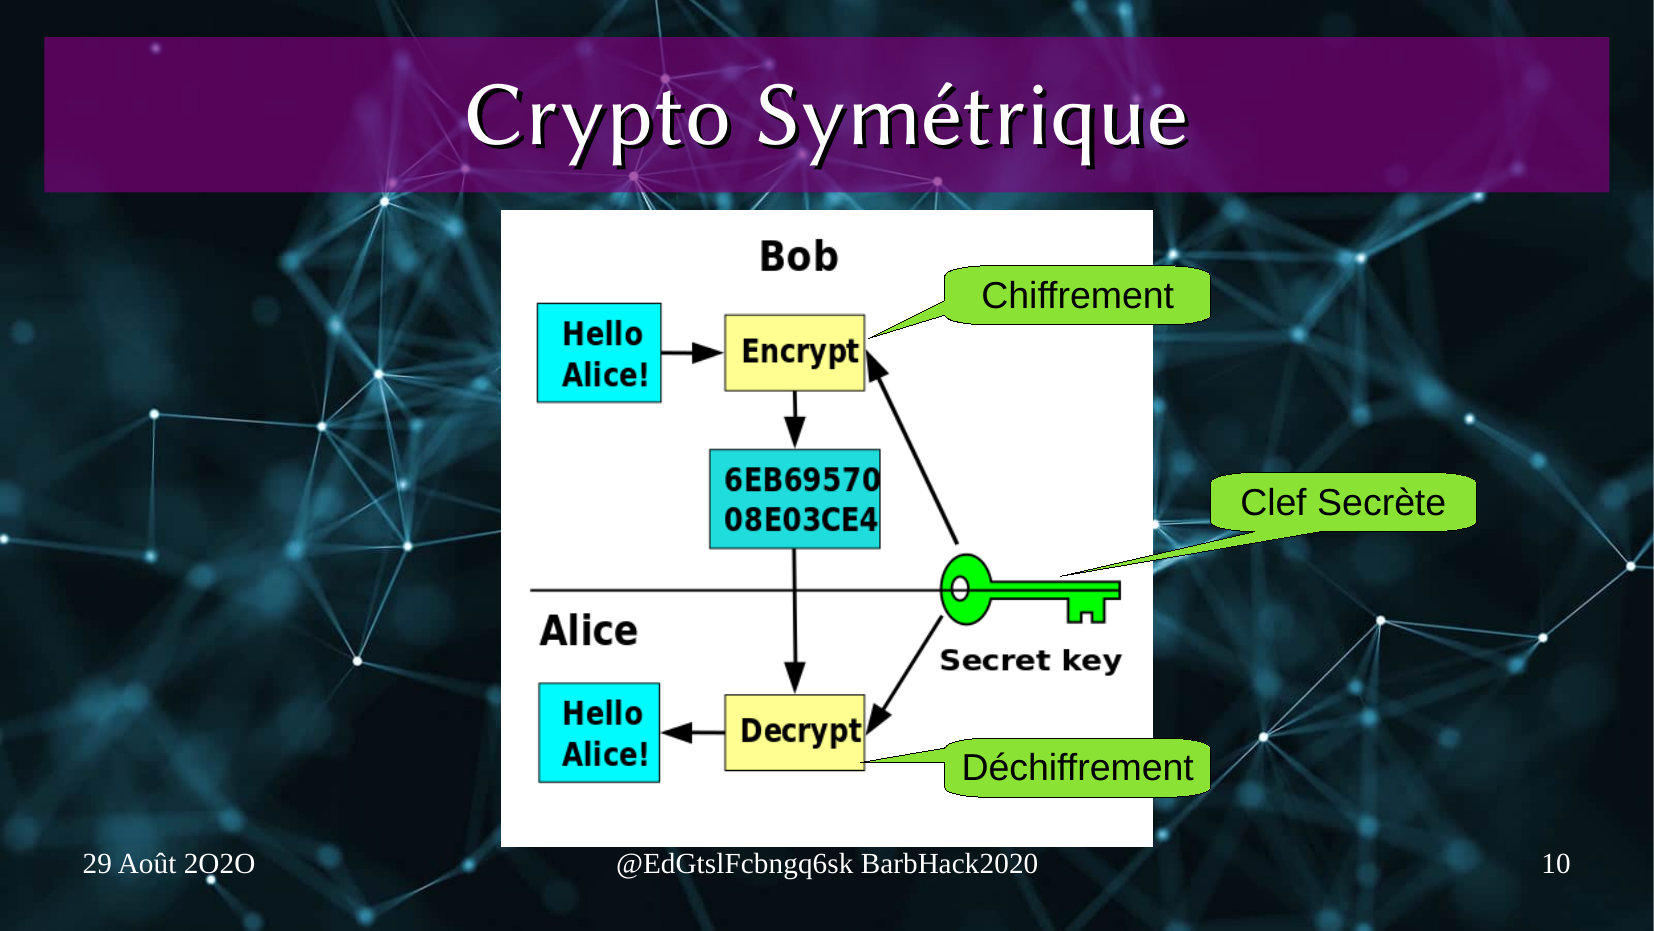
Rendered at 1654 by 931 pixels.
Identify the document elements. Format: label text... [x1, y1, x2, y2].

title Crypto Symétrique [44, 37, 1610, 193]
text_box Chiffrement [868, 265, 1211, 339]
picture [0, 0, 1654, 931]
text_box Déchiffrement [860, 738, 1211, 798]
text_box Clef Secrète [1060, 472, 1477, 577]
